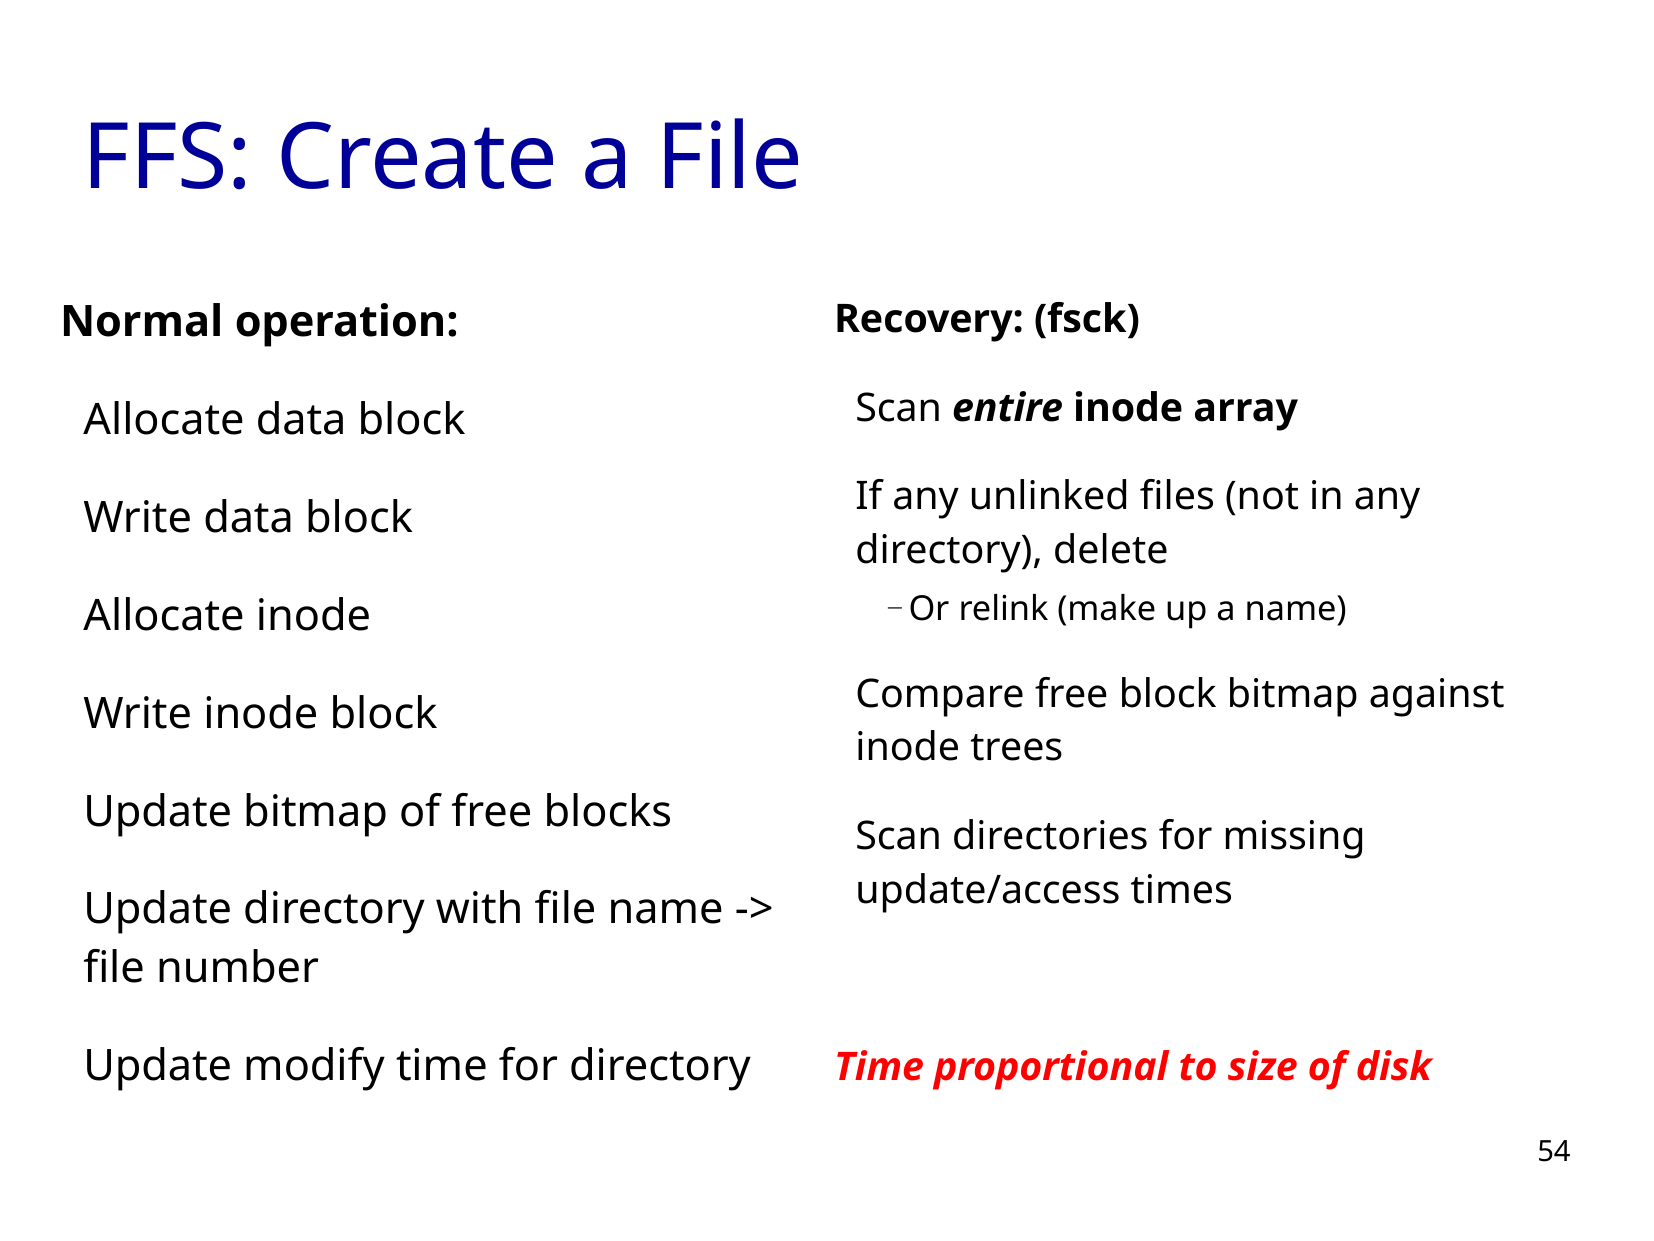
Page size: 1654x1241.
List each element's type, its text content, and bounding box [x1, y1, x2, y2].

list Recovery: (fsck) Scan entire inode array If any unlinked files (not in any directory), delete Or relink (make up a name) Compare free block bitmap against inode trees Scan directories for missing update/access times Time proportional to size of disk [834, 290, 1572, 1096]
title FFS: Create a File [82, 49, 1571, 257]
list Normal operation: Allocate data block Write data block Allocate inode Write inode block Update bitmap of free blocks Update directory with file name -> file number Update modify time for directory [60, 290, 798, 1096]
